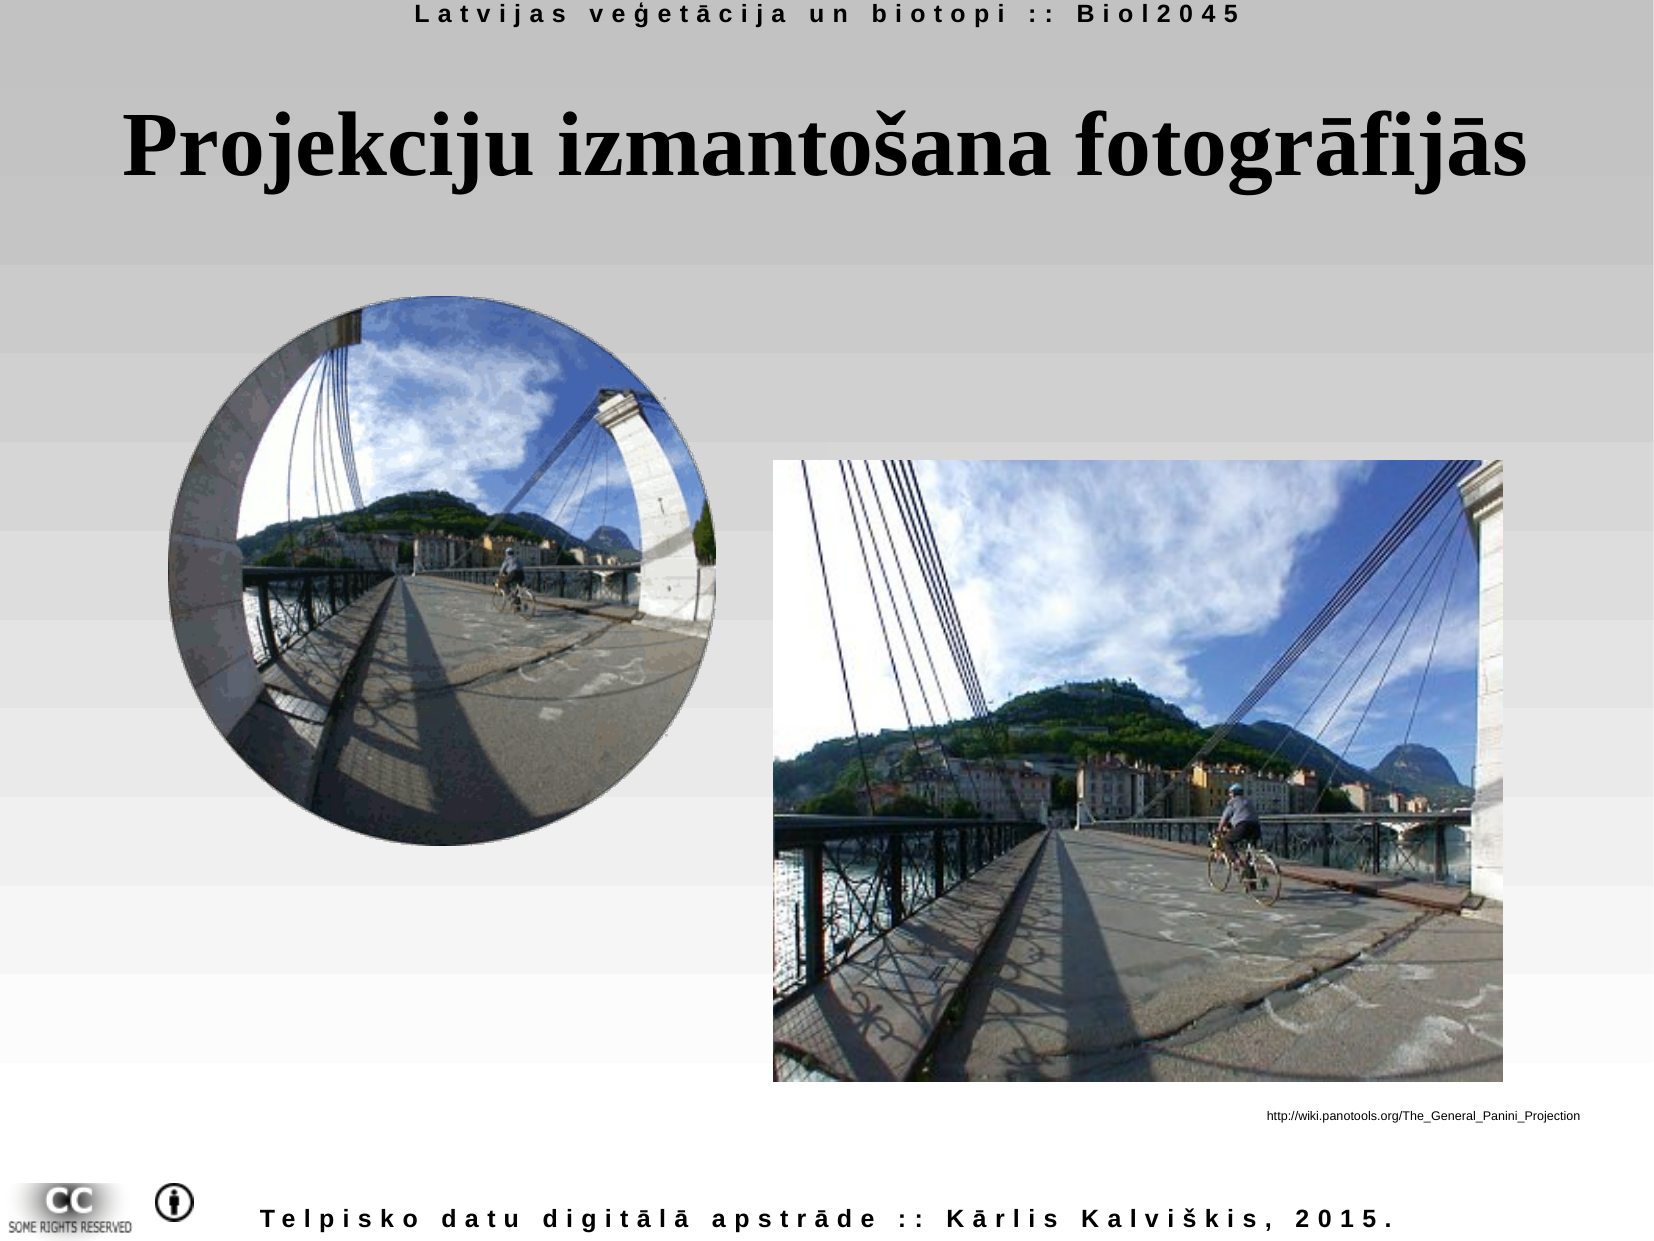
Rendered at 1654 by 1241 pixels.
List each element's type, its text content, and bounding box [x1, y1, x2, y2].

text_box http://wiki.panotools.org/The_General_Panini_Projection [1265, 1108, 1581, 1123]
picture [0, 287, 1654, 1241]
title Projekciju izmantošana fotogrāfijās [0, 1, 1654, 287]
